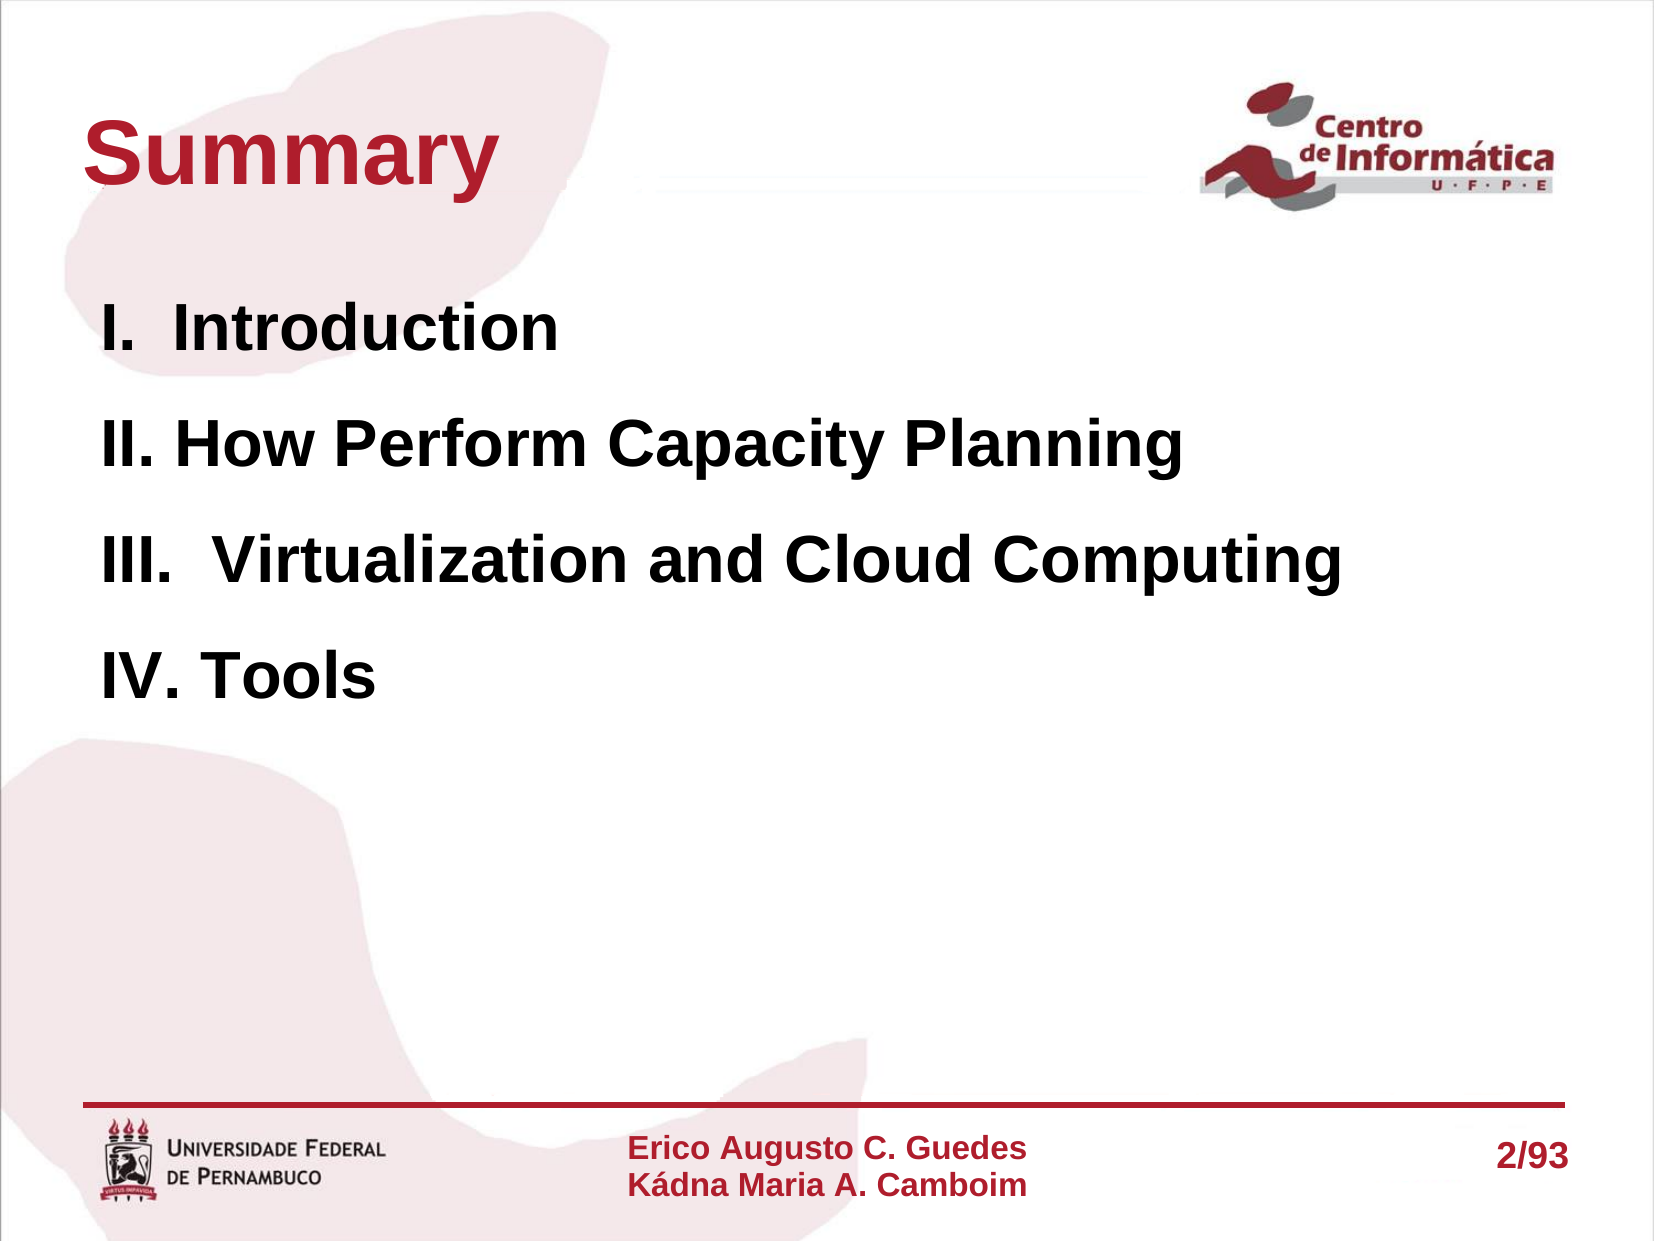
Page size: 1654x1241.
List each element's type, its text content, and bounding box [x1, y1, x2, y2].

picture [0, 0, 1654, 1241]
list Introduction How Perform Capacity Planning Virtualization and Cloud Computing Tools [82, 290, 1571, 1109]
title Summary [82, 49, 1571, 257]
